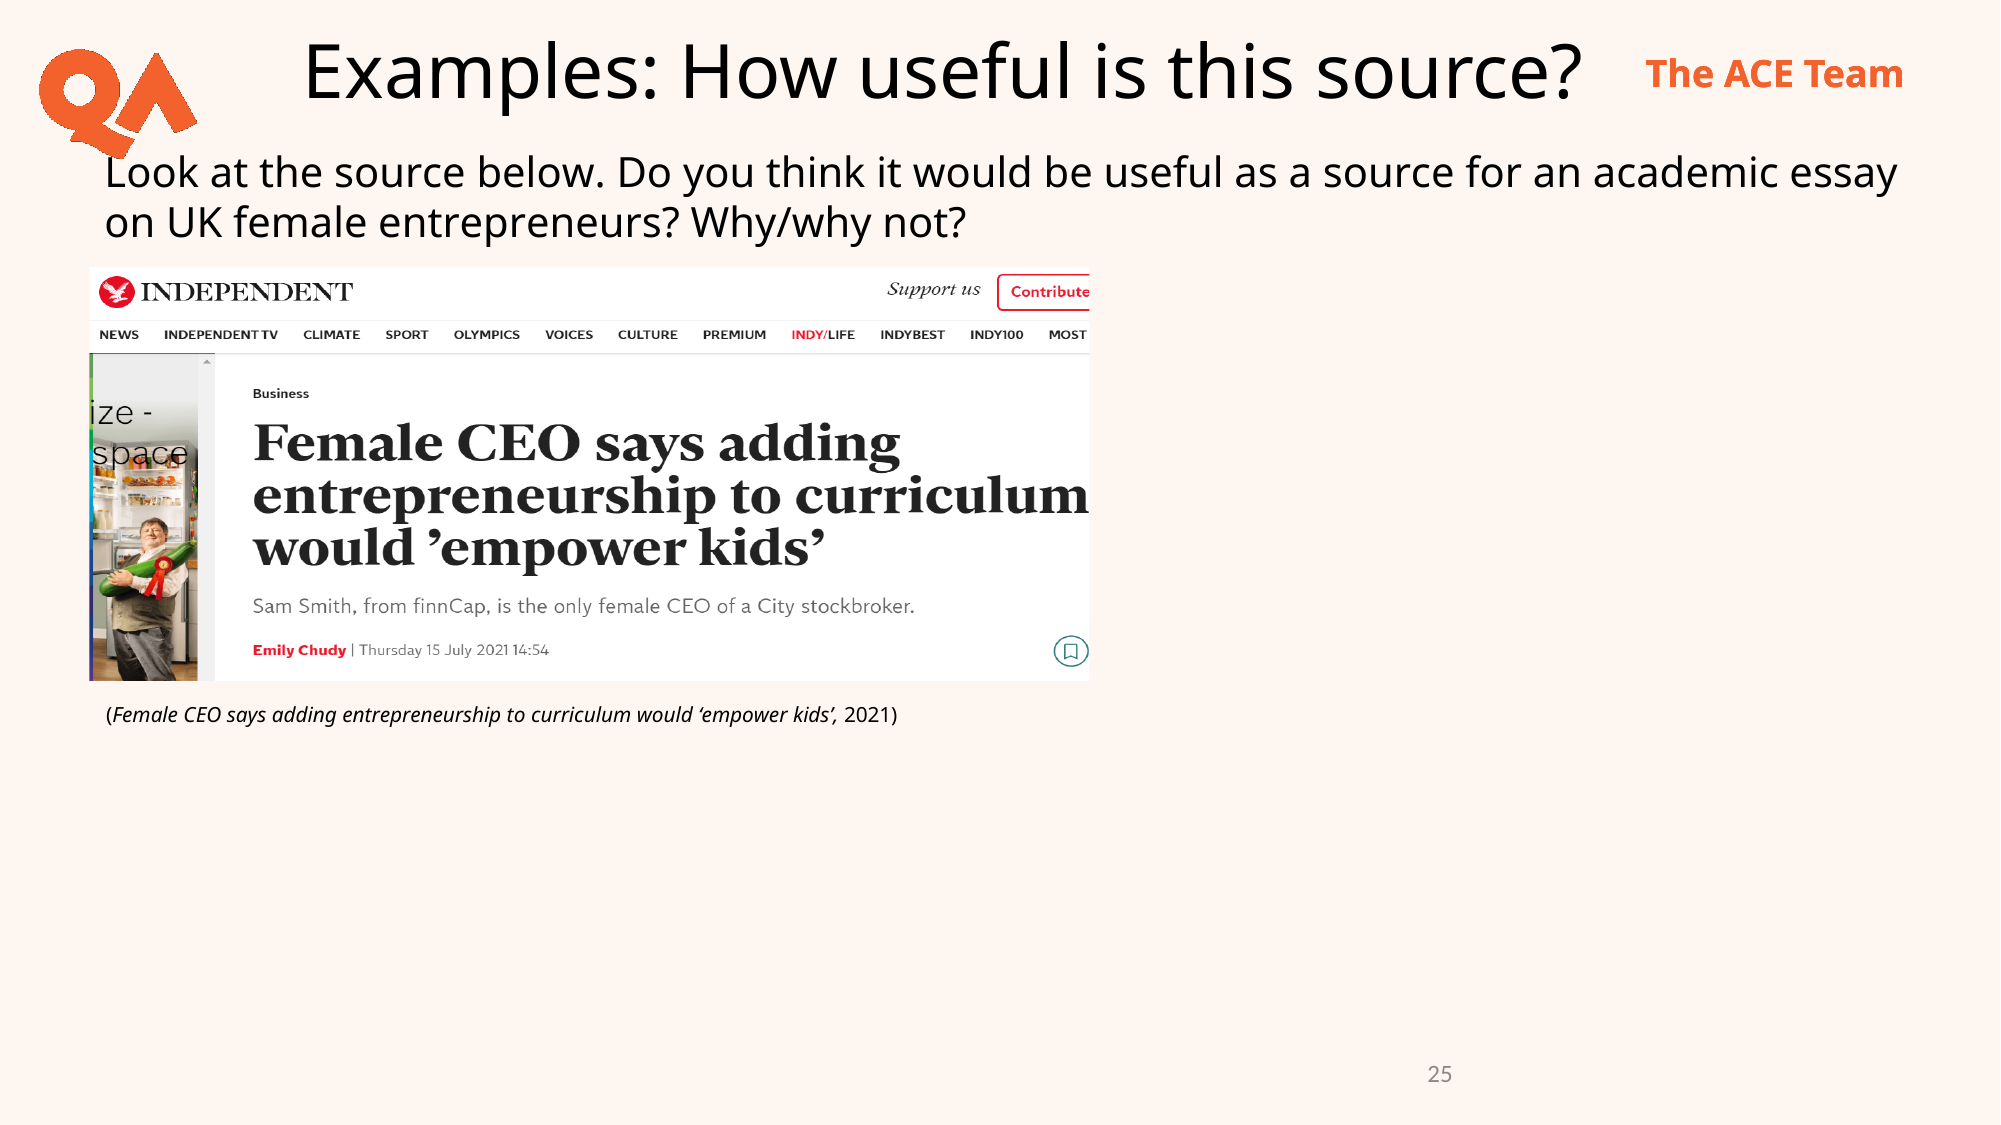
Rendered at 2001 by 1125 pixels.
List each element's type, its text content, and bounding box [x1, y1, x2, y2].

text_box The ACE Team [1712, 43, 1920, 103]
text_box [1412, 1042, 1863, 1103]
picture [89, 267, 1090, 681]
picture [39, 49, 197, 159]
text_box Examples: How useful is this source? [175, 0, 1712, 122]
text_box (Female CEO says adding entrepreneurship to curriculum would ‘empower kids’, 2021) [91, 695, 1091, 735]
text_box Look at the source below. Do you think it would be useful as a source for an academic essay on UK female entrepreneurs? Why/why not? [89, 138, 1939, 255]
